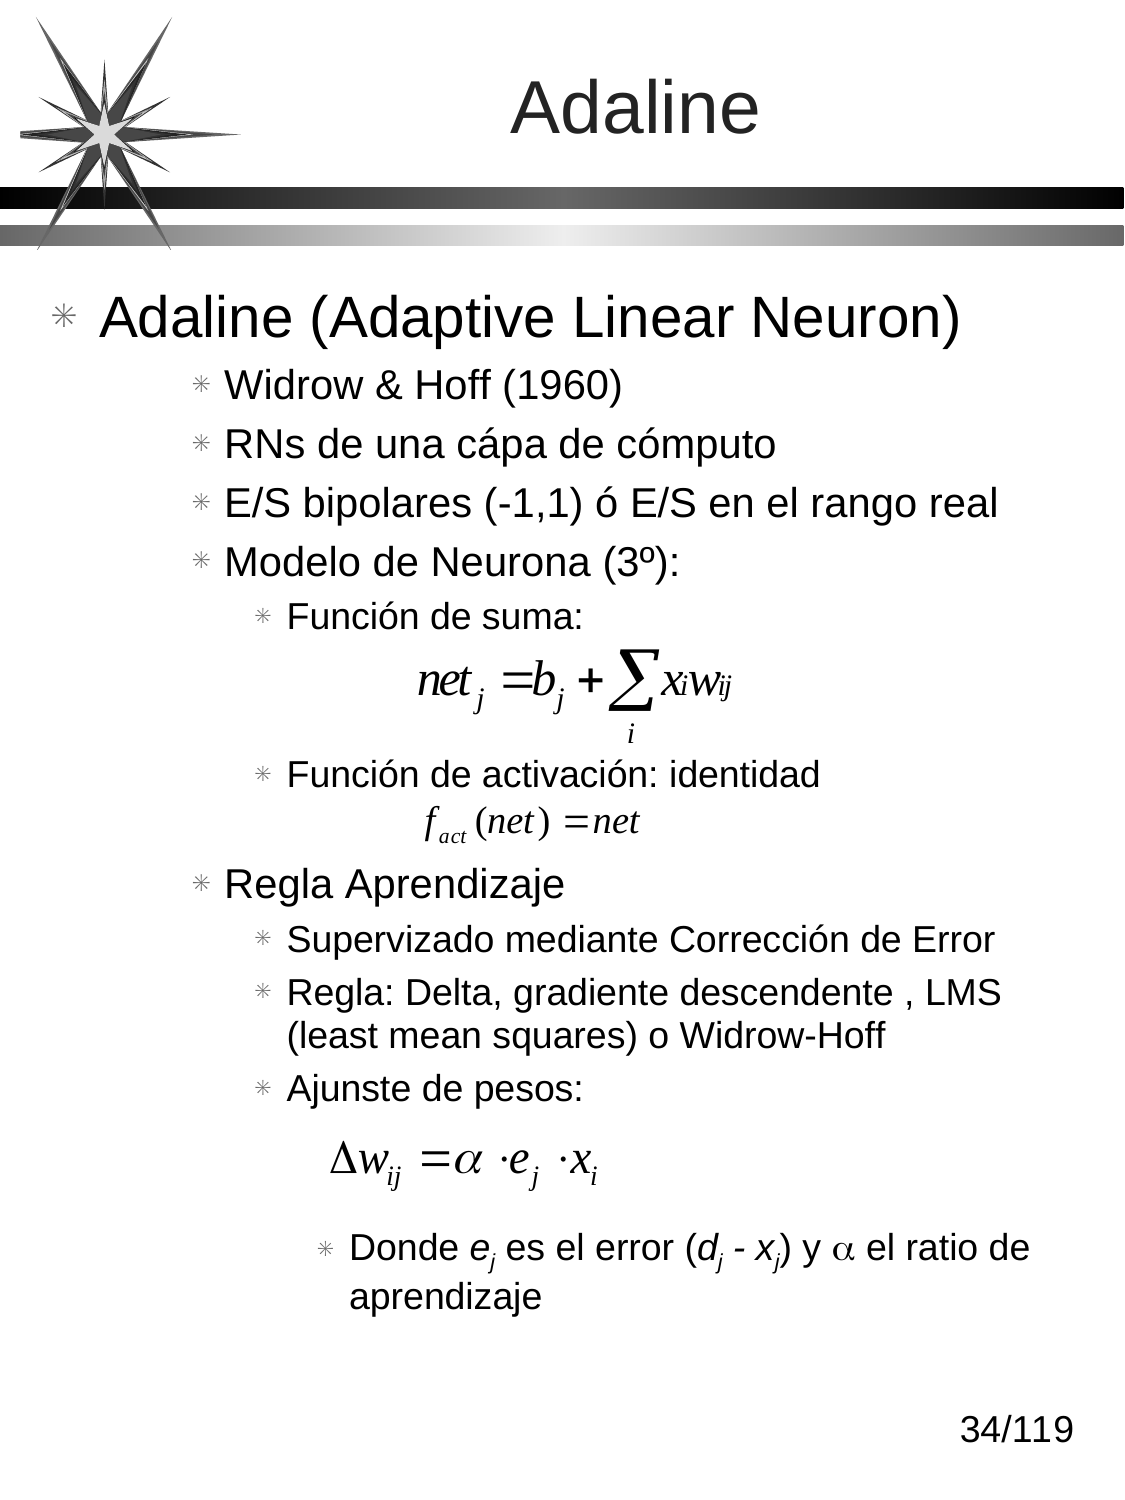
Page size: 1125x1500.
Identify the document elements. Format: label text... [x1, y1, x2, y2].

chart [321, 797, 850, 1218]
chart [410, 640, 742, 756]
list Adaline (Adaptive Linear Neuron) Widrow & Hoff (1960) RNs de una cápa de cómputo E/S bipolares (-1,1) ó E/S en el rango real Modelo de Neurona (3º): Función de suma: Función de activación: identidad Regla Aprendizaje Supervizado mediante Corrección de Error Regla: Delta, gradiente descendente , LMS (least mean squares) o Widrow-Hoff Ajunste de pesos: Donde ej es el error (dj - xj) y  el ratio de aprendizaje [37, 275, 1075, 1450]
title Adaline [174, 50, 1097, 163]
